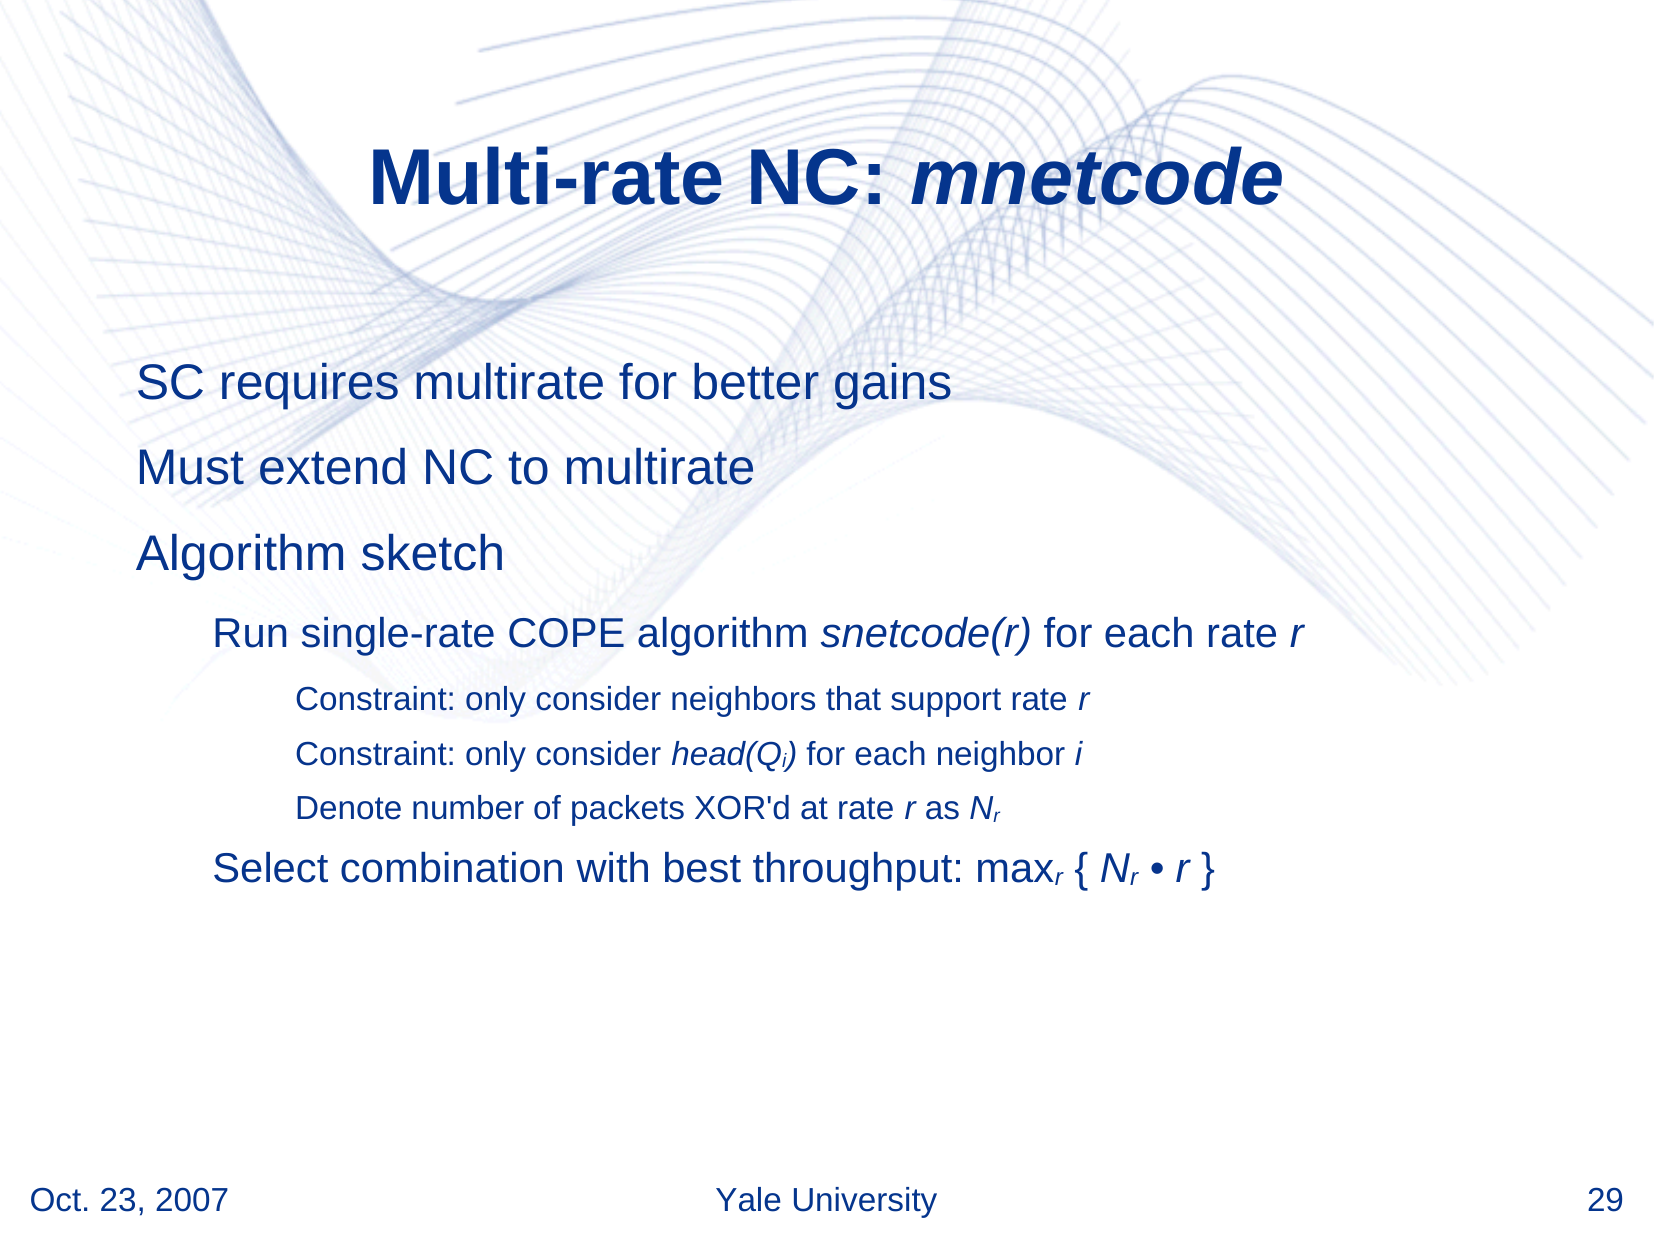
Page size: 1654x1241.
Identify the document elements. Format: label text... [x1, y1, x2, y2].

list SC requires multirate for better gains Must extend NC to multirate Algorithm sketch Run single-rate COPE algorithm snetcode(r) for each rate r Constraint: only consider neighbors that support rate r Constraint: only consider head(Qi) for each neighbor i Denote number of packets XOR'd at rate r as Nr Select combination with best throughput: maxr { Nr • r } [118, 354, 1536, 1108]
title Multi-rate NC: mnetcode [118, 66, 1536, 288]
picture [0, 0, 1654, 1241]
